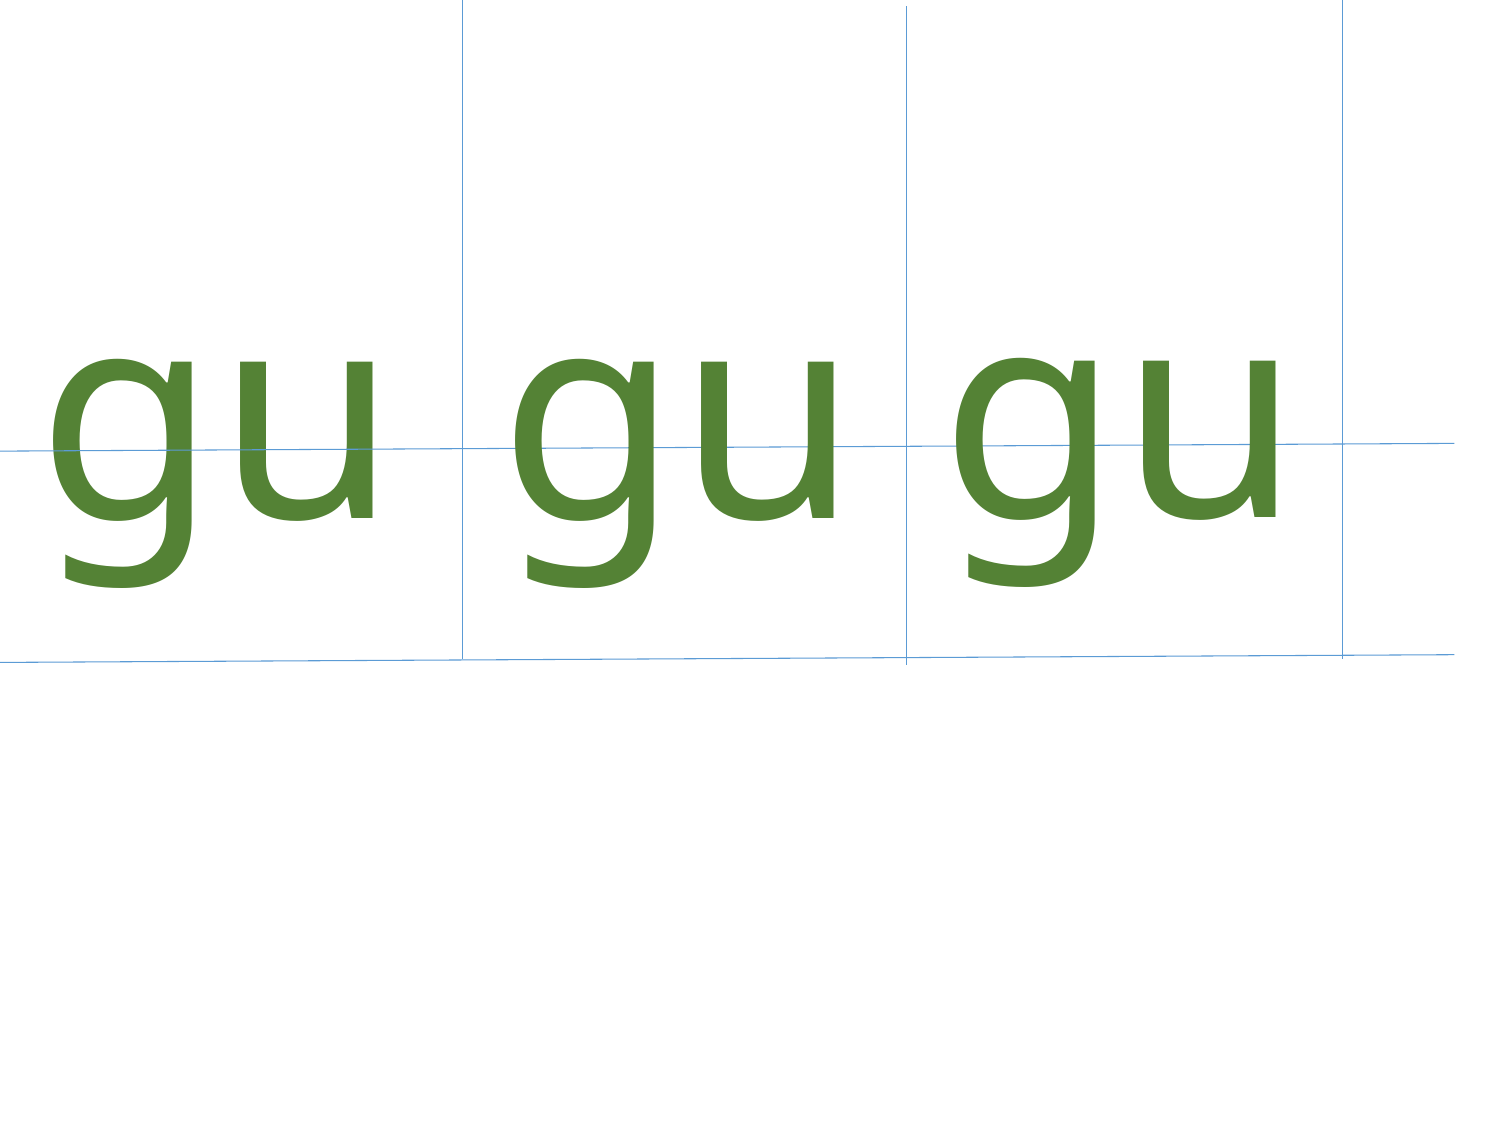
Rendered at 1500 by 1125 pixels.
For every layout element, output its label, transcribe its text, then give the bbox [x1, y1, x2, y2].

text_box gu [926, 218, 1378, 583]
text_box gu [23, 452, 167, 585]
text_box gu [23, 220, 462, 450]
text_box gu [463, 450, 475, 585]
text_box gu [266, 450, 347, 500]
text_box gu [983, 379, 1069, 499]
text_box gu [484, 220, 937, 585]
text_box gu [463, 220, 475, 448]
text_box gu [80, 380, 166, 450]
text_box gu [150, 450, 462, 585]
text_box gu [80, 451, 166, 500]
text_box gu [542, 380, 628, 500]
